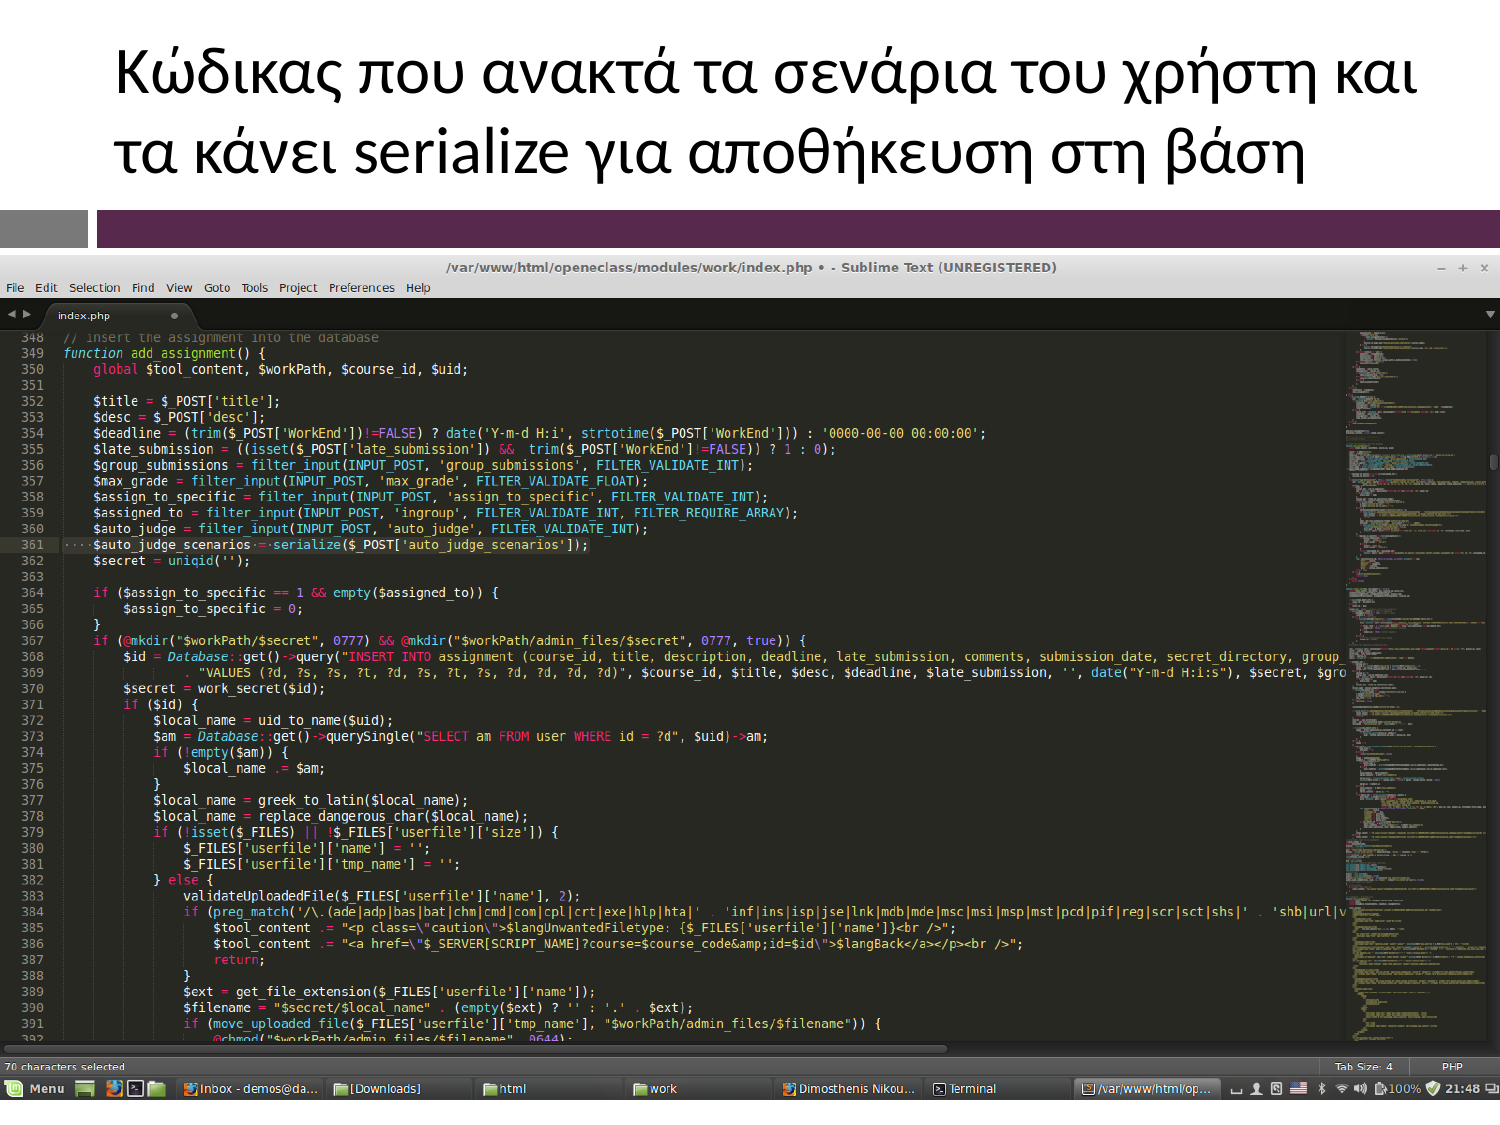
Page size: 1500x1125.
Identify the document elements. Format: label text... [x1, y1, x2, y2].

picture [0, 255, 1500, 1100]
title Κώδικας που ανακτά τα σενάρια του χρήστη και τα κάνει serialize για αποθήκευση στη βάση [100, 19, 1500, 182]
